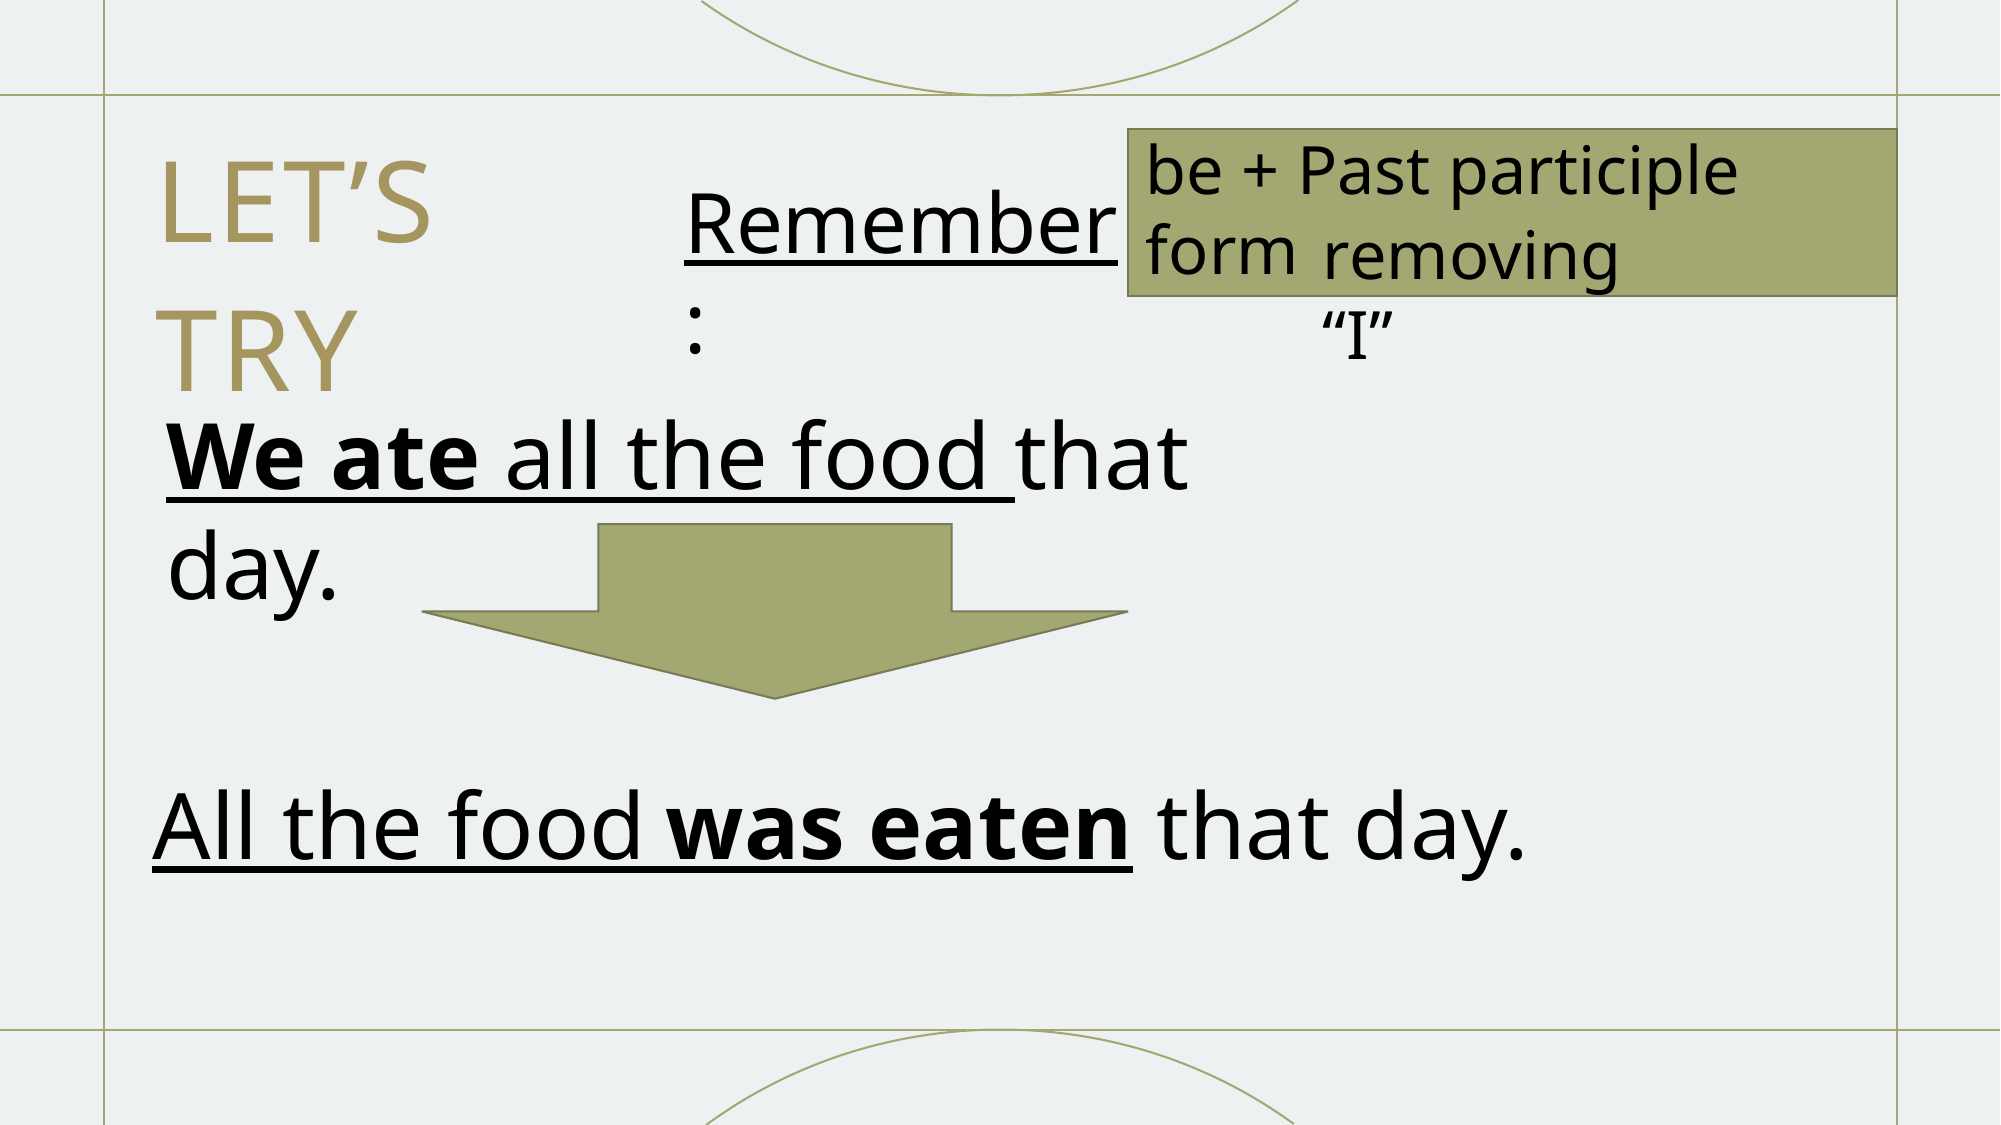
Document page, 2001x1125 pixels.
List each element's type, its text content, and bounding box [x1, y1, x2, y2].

text_box that day. [1141, 760, 1572, 887]
text_box We ate all the food that day. [151, 390, 1399, 517]
title LET’S TRY [137, 99, 670, 317]
text_box [421, 524, 1129, 699]
text_box Remember: [669, 162, 1128, 280]
text_box was eaten [650, 760, 1141, 887]
text_box removing “I” [1307, 205, 1697, 301]
text_box be + Past participle form [1130, 120, 1921, 217]
text_box [1128, 129, 1307, 296]
text_box All the food [137, 760, 650, 887]
text_box [1697, 217, 1897, 296]
